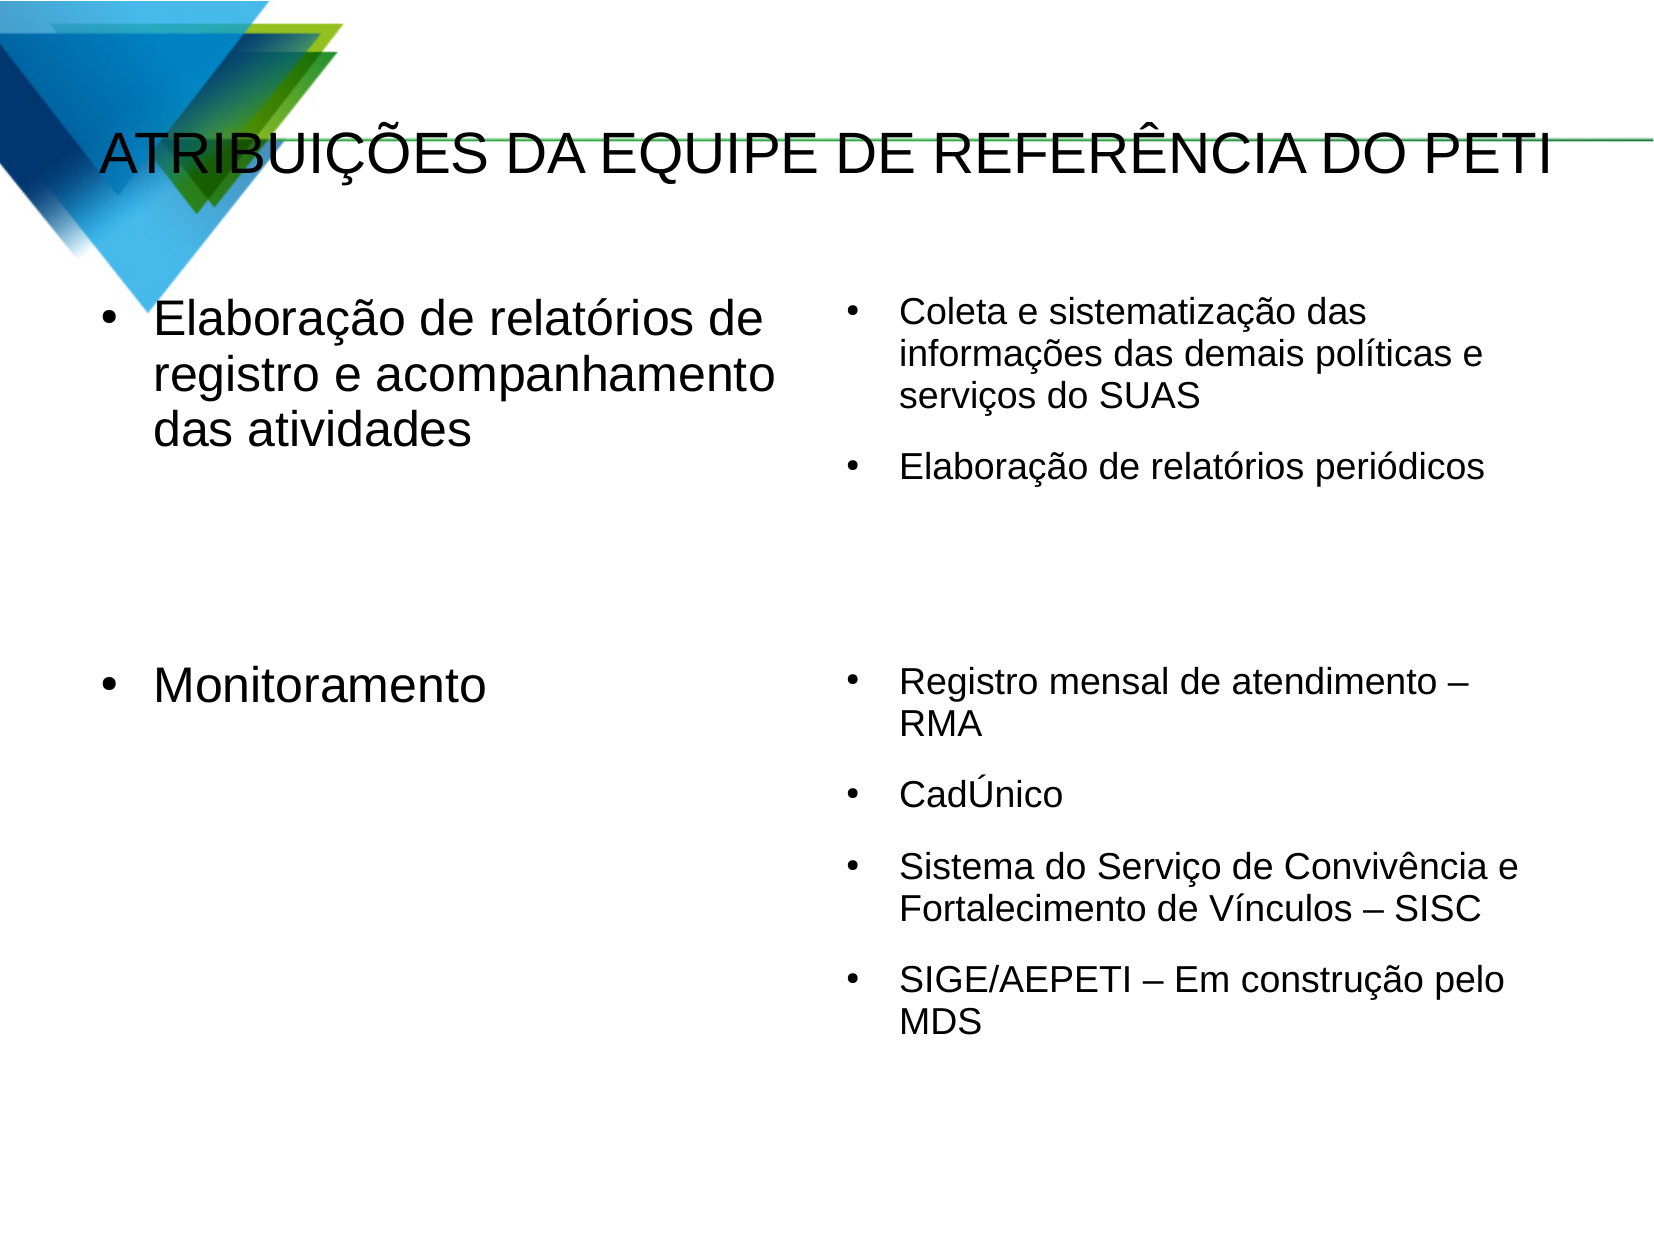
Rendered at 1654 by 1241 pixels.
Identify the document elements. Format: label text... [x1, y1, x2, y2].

list Elaboração de relatórios de registro e acompanhamento das atividades Monitoramento [82, 290, 793, 1109]
list Coleta e sistematização das informações das demais políticas e serviços do SUAS Elaboração de relatórios periódicos Registro mensal de atendimento – RMA CadÚnico Sistema do Serviço de Convivência e Fortalecimento de Vínculos – SISC SIGE/AEPETI – Em construção pelo MDS [828, 290, 1539, 1109]
title ATRIBUIÇÕES DA EQUIPE DE REFERÊNCIA DO PETI [82, 56, 1571, 250]
picture [0, 1, 1654, 1241]
